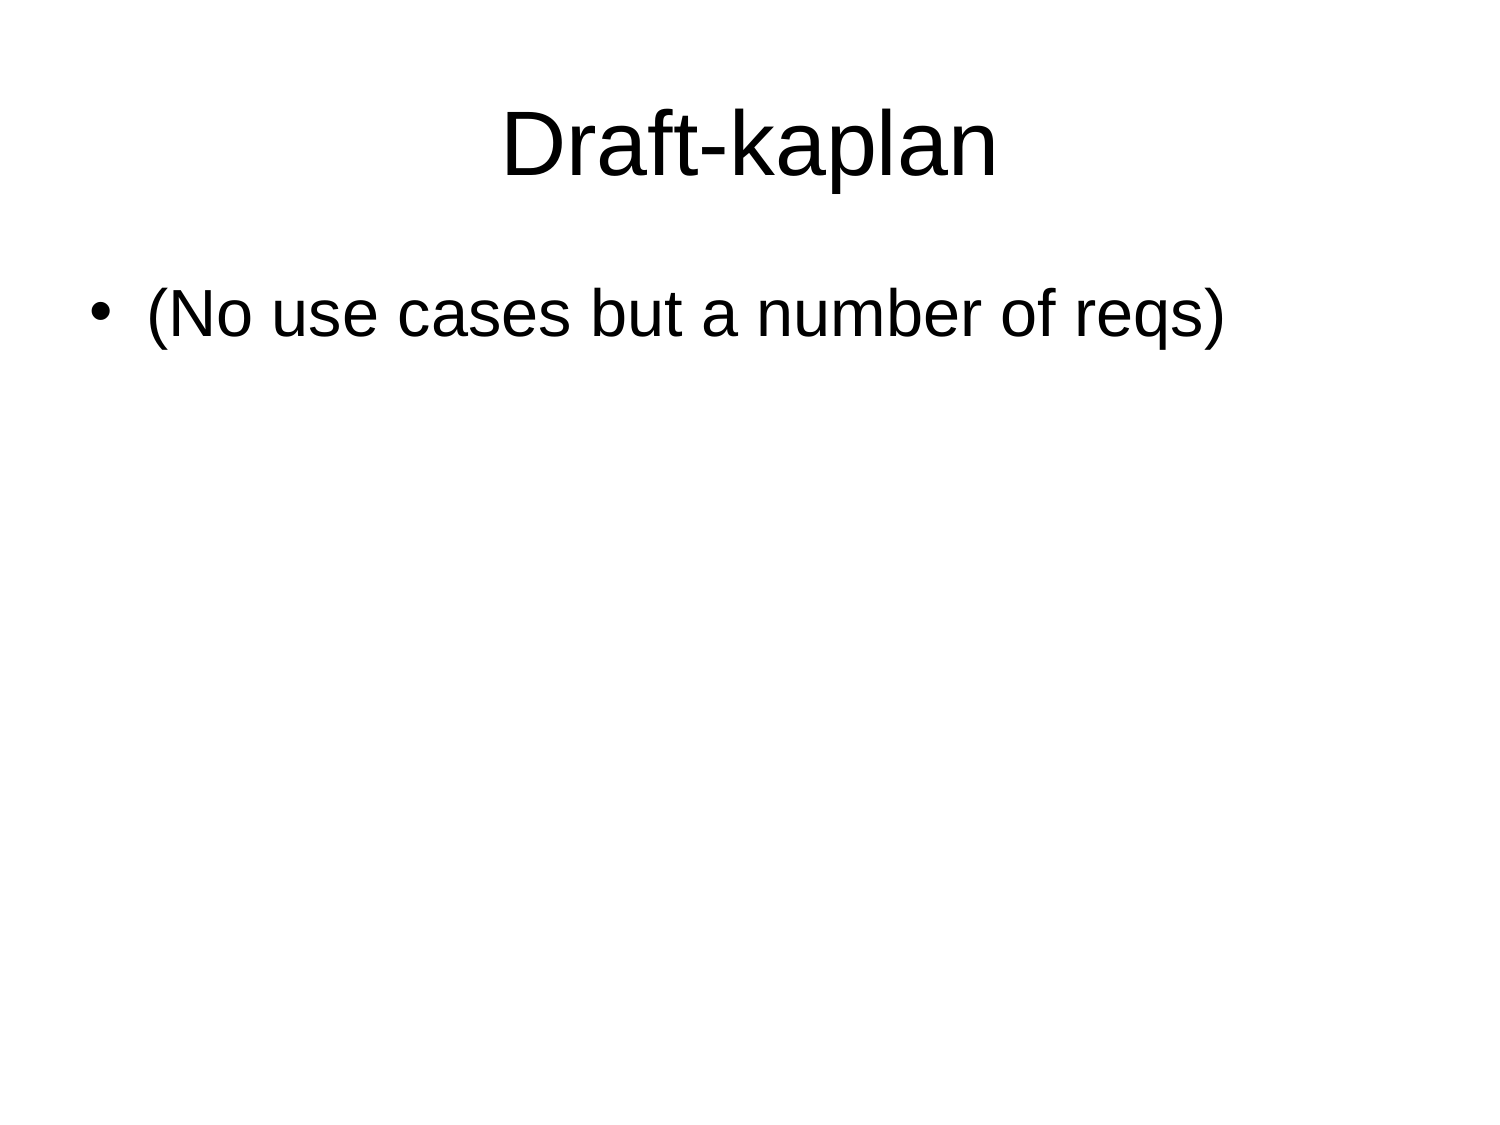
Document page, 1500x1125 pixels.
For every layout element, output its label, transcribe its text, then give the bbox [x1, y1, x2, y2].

title Draft-kaplan [75, 45, 1426, 233]
list (No use cases but a number of reqs) [75, 262, 1426, 1006]
